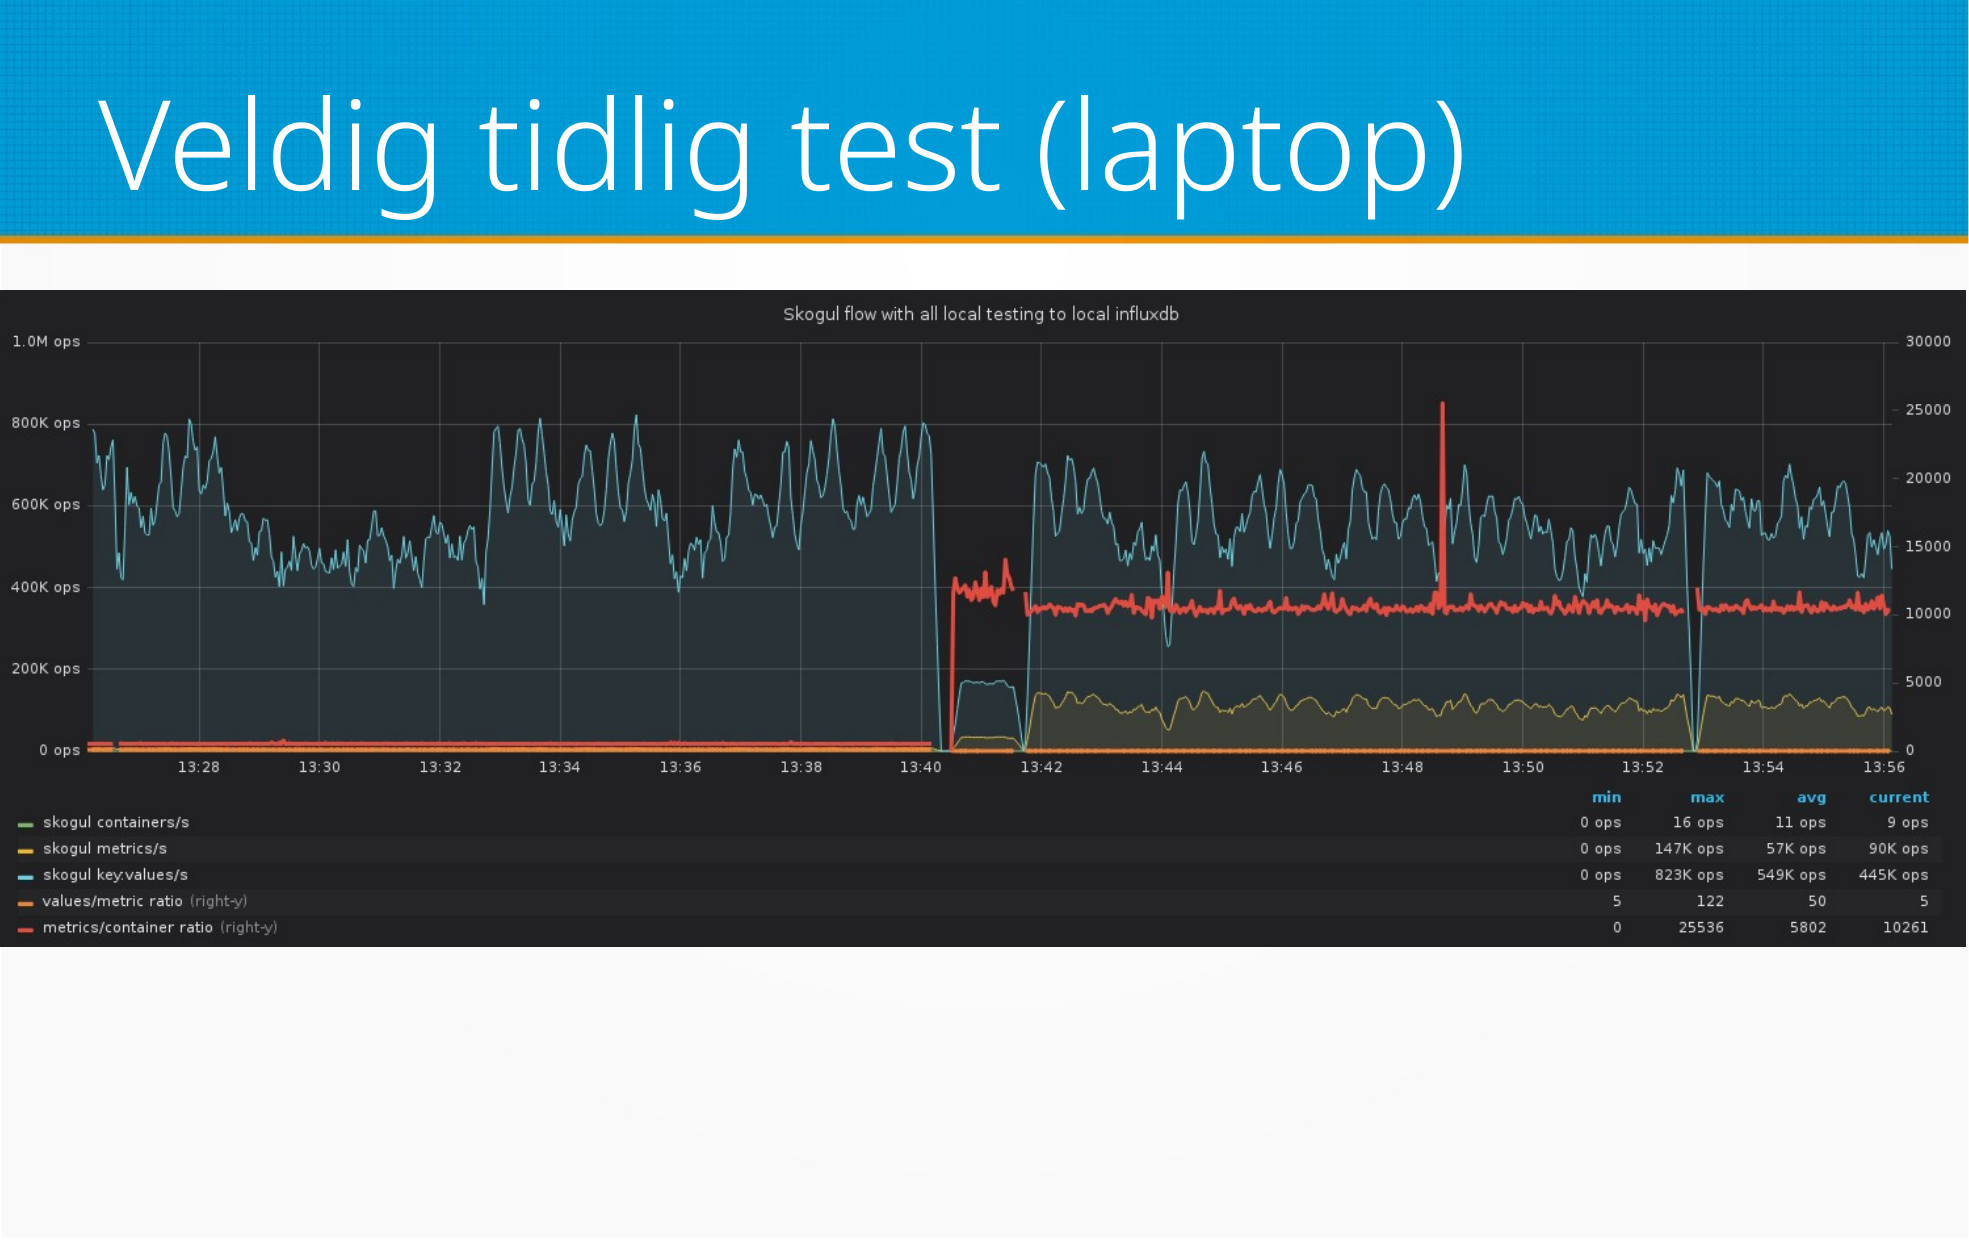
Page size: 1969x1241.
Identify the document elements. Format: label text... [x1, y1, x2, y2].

title Veldig tidlig test (laptop) [98, 19, 1870, 227]
picture [0, 233, 1969, 1241]
